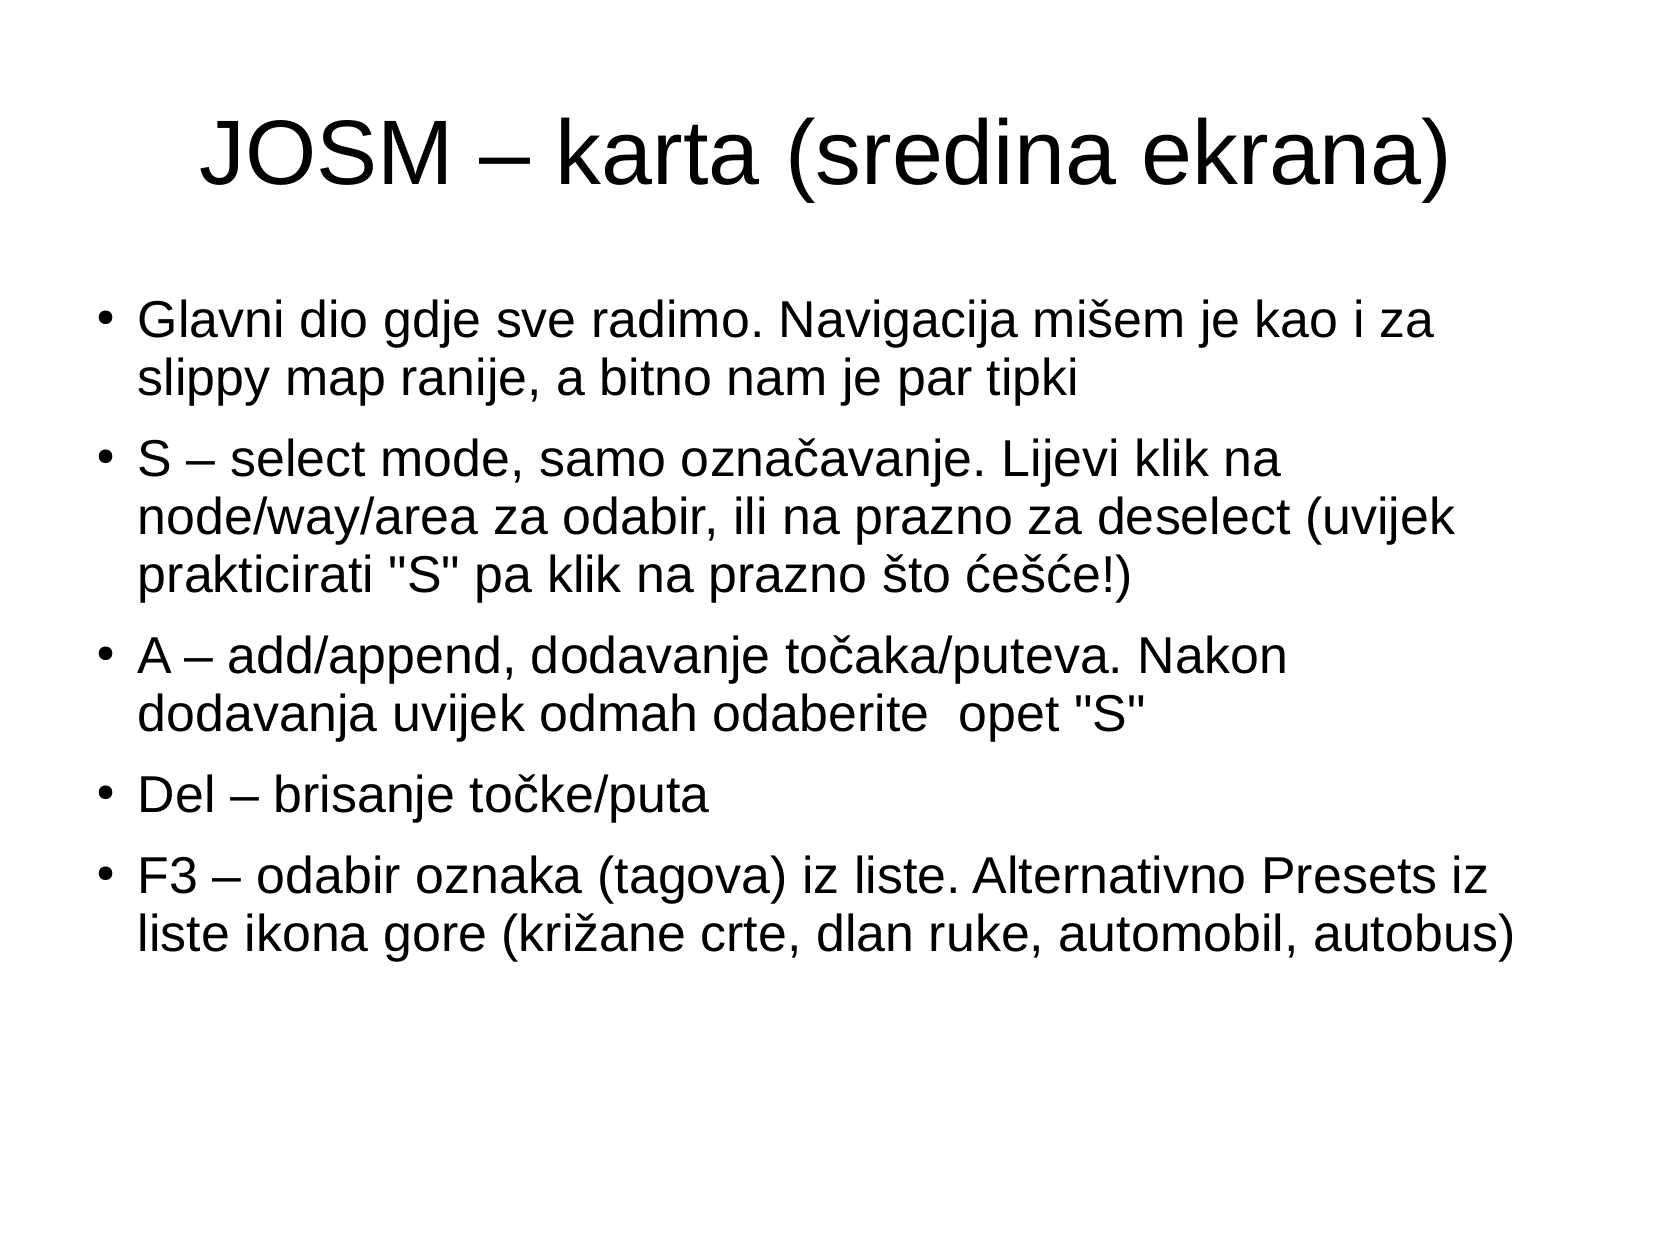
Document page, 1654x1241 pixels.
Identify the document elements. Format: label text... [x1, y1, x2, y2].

title JOSM – karta (sredina ekrana) [82, 49, 1571, 257]
list Glavni dio gdje sve radimo. Navigacija mišem je kao i za slippy map ranije, a bitno nam je par tipki S – select mode, samo označavanje. Lijevi klik na node/way/area za odabir, ili na prazno za deselect (uvijek prakticirati "S" pa klik na prazno što ćešće!) A – add/append, dodavanje točaka/puteva. Nakon dodavanja uvijek odmah odaberite opet "S" Del – brisanje točke/puta F3 – odabir oznaka (tagova) iz liste. Alternativno Presets iz liste ikona gore (križane crte, dlan ruke, automobil, autobus) [82, 290, 1538, 1010]
